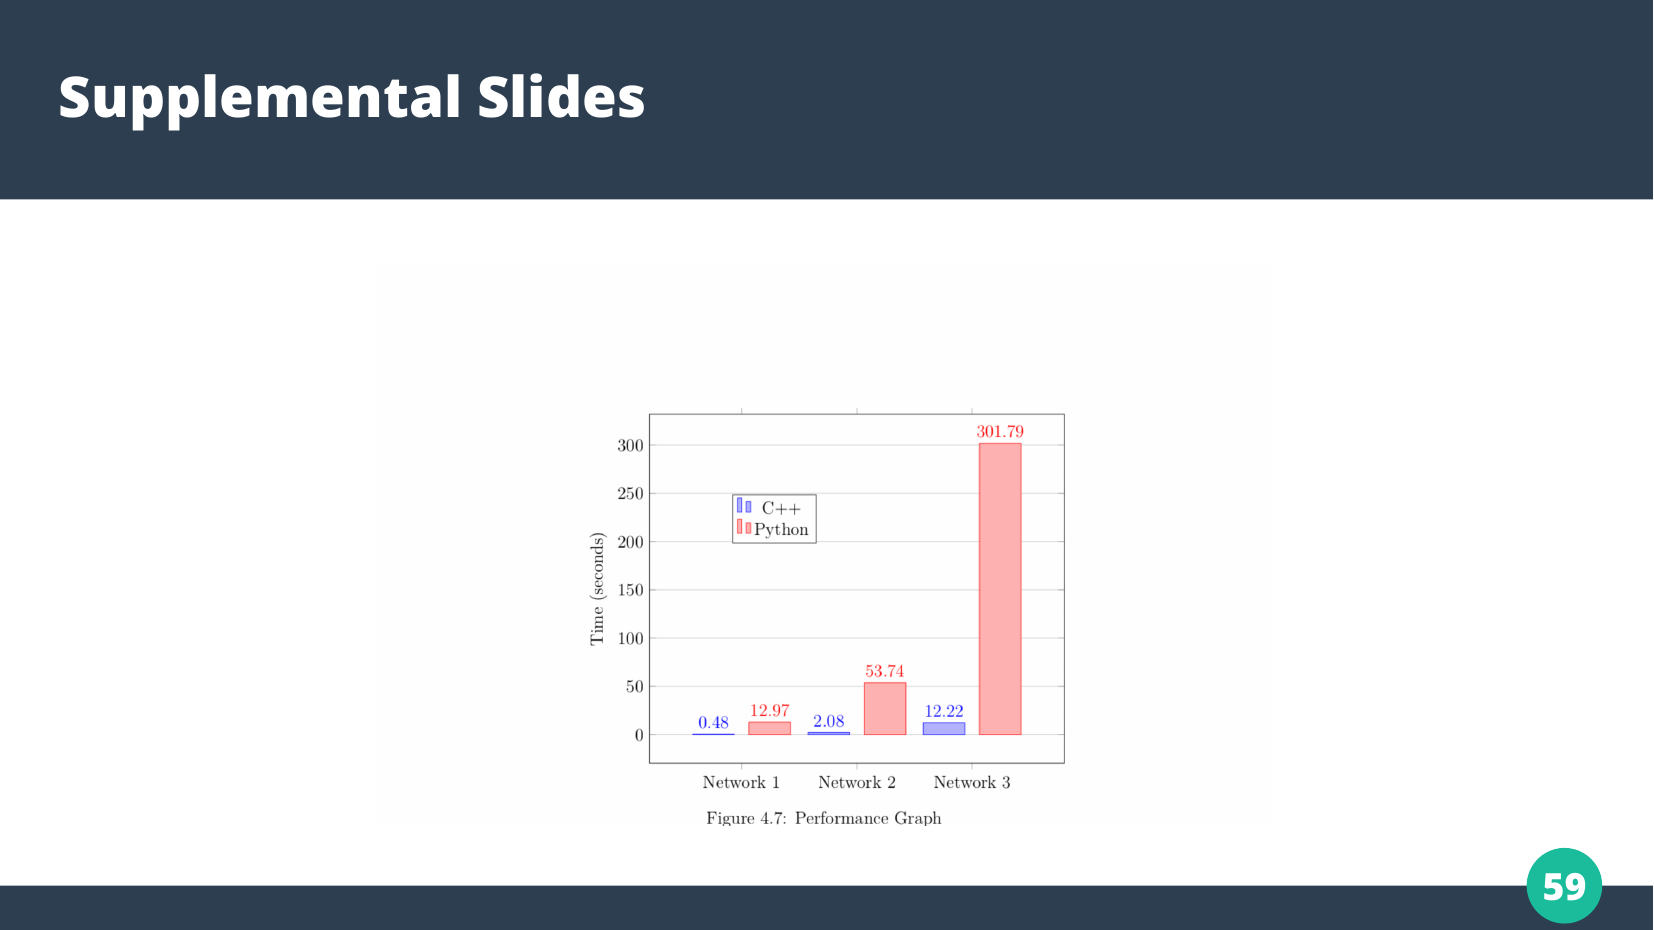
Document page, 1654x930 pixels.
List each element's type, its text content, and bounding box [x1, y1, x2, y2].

title Supplemental Slides [58, 36, 1594, 155]
picture [375, 262, 1273, 826]
